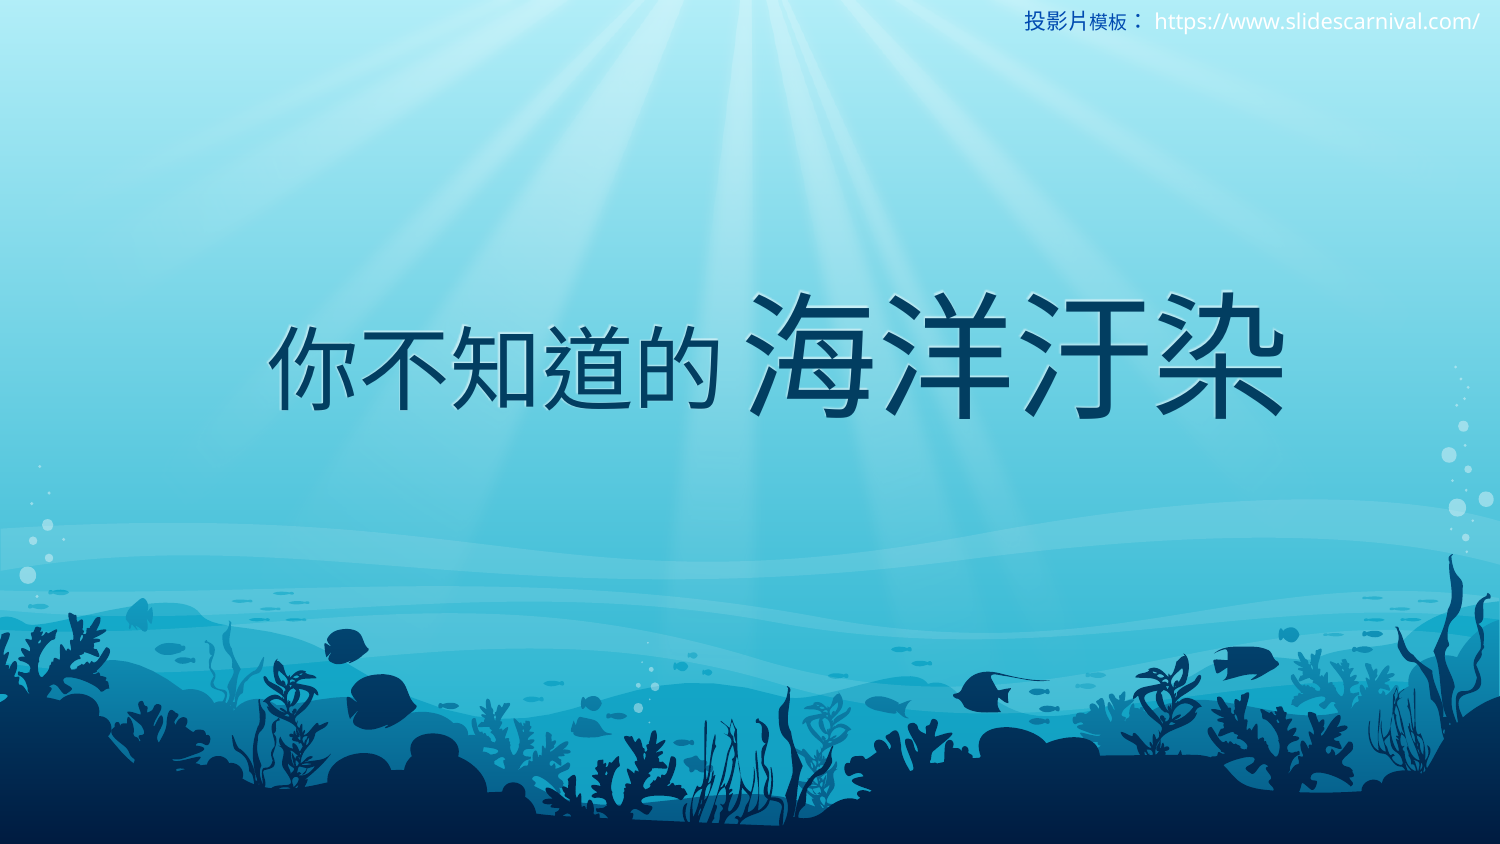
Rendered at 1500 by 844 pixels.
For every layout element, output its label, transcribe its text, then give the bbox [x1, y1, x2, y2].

text_box 你不知道的 [175, 175, 818, 573]
text_box 投影片模板：https://www.slidescarnival.com/ [1010, 0, 1500, 72]
text_box 海洋汙染 [694, 165, 1336, 563]
